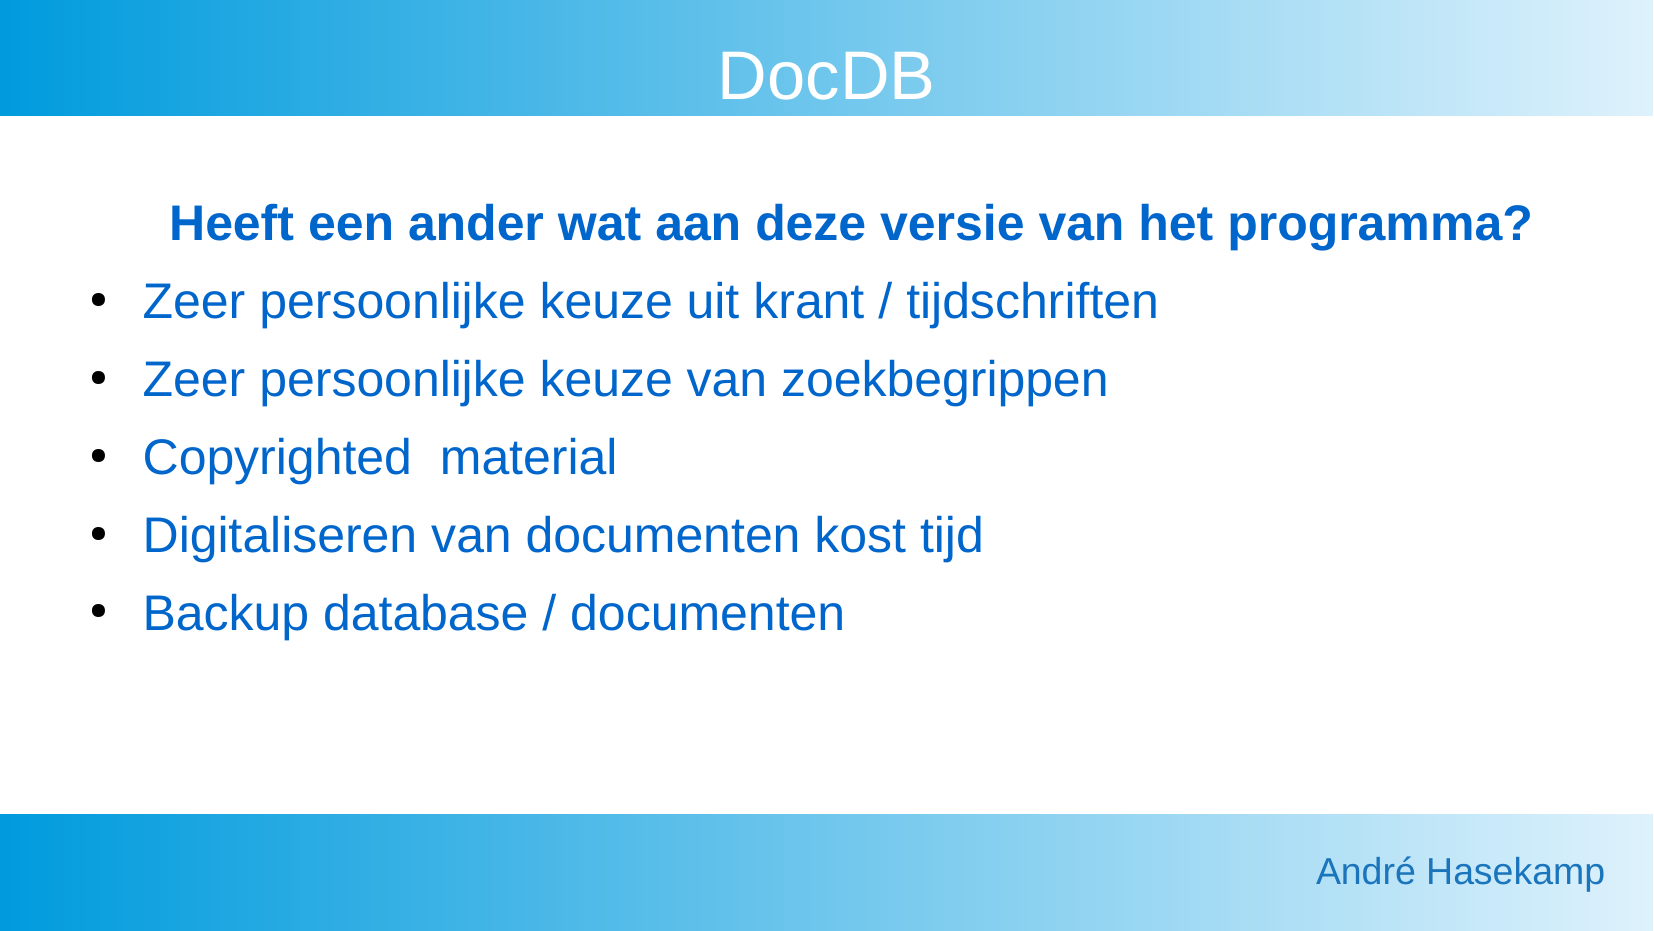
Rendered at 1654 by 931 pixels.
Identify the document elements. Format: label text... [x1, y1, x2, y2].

title DocDB [82, 36, 1571, 117]
text_box André Hasekamp [1301, 843, 1653, 902]
list Heeft een ander wat aan deze versie van het programma? Zeer persoonlijke keuze uit krant / tijdschriften Zeer persoonlijke keuze van zoekbegrippen Copyrighted material Digitaliseren van documenten kost tijd Backup database / documenten [71, 195, 1561, 736]
